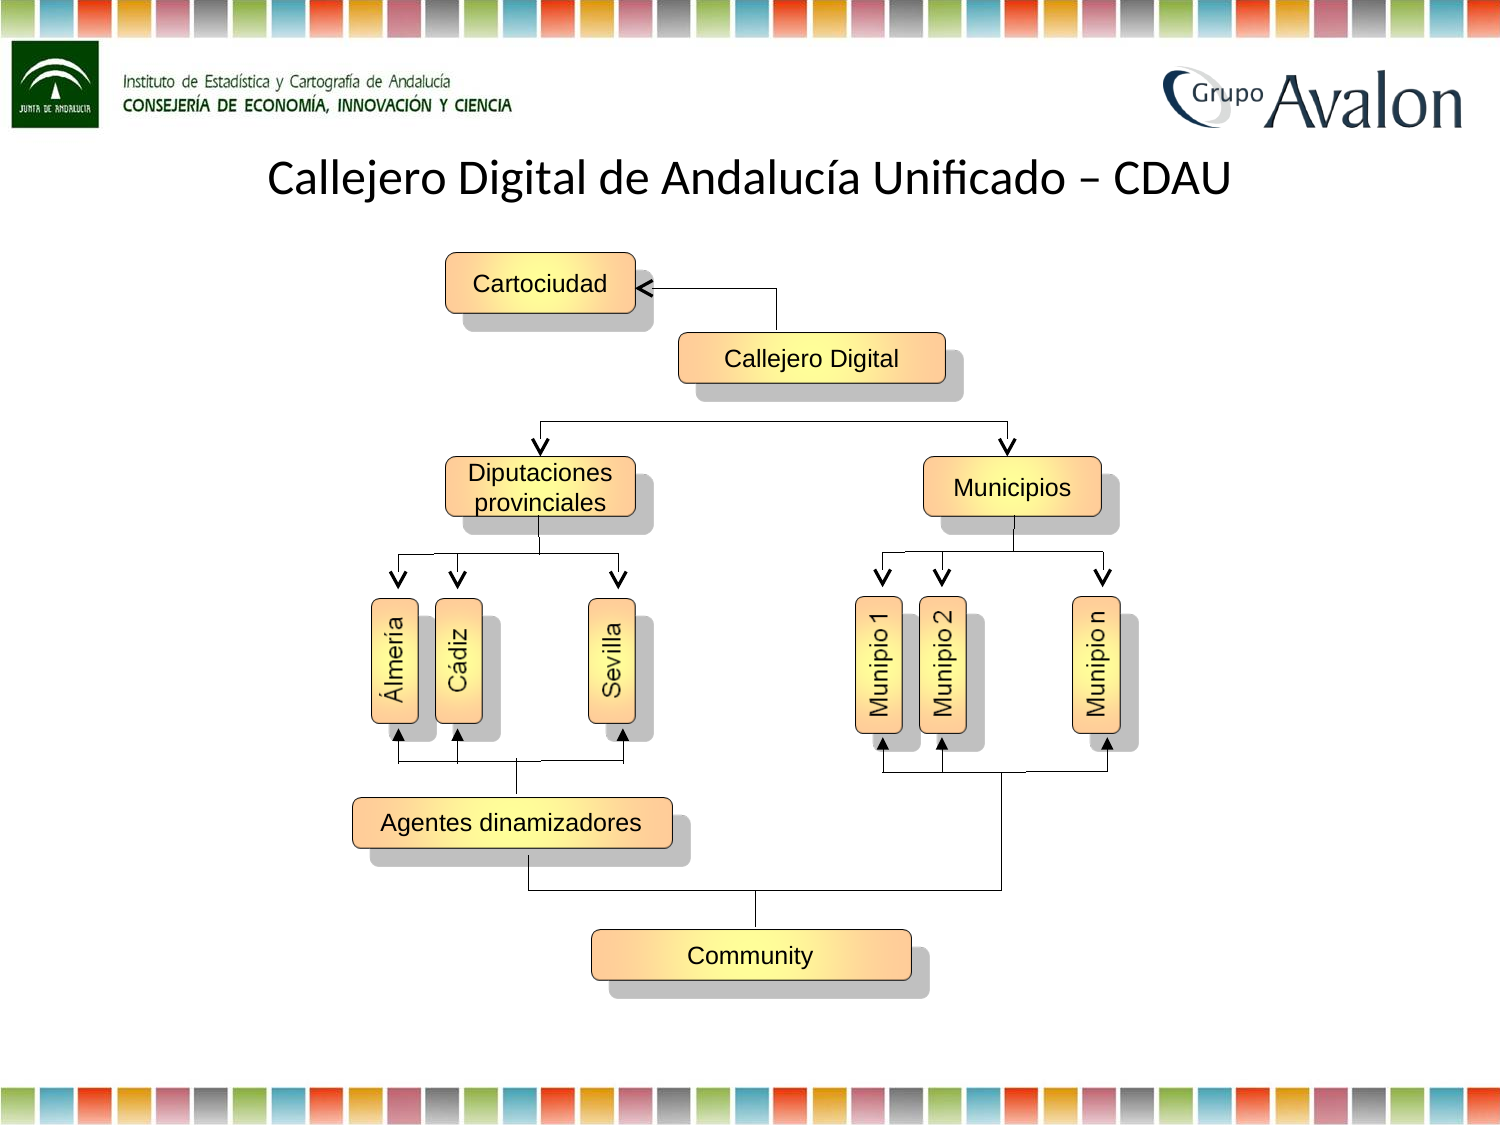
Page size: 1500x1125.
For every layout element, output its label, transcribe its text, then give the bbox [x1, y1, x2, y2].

text_box Diputaciones provinciales [448, 459, 633, 513]
text_box Municipios [926, 459, 1099, 513]
text_box Callejero Digital [681, 335, 943, 381]
text_box Cartociudad [448, 255, 633, 309]
text_box Agentes dinamizadores [354, 799, 669, 845]
text_box Callejero Digital de Andalucía Unificado – CDAU [112, 137, 1388, 242]
picture [0, 0, 1500, 1125]
text_box Community [593, 931, 908, 977]
